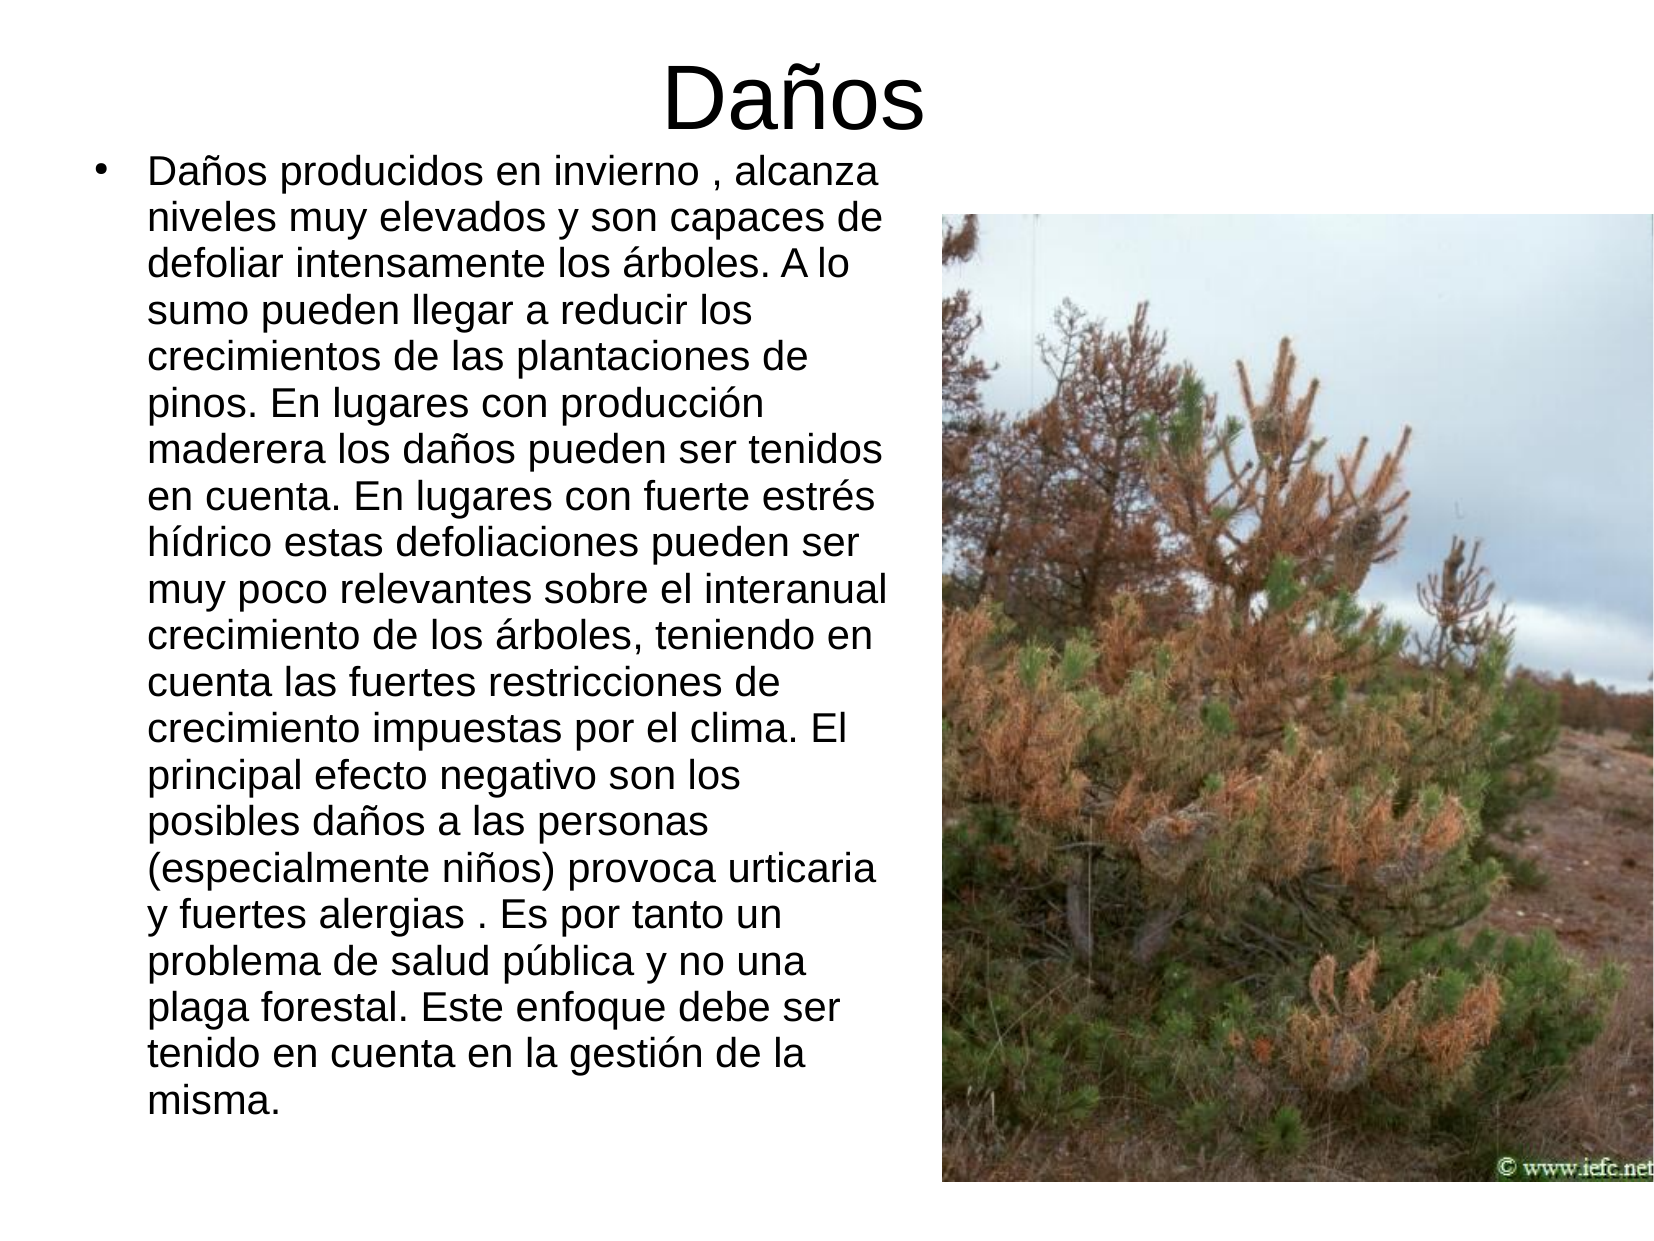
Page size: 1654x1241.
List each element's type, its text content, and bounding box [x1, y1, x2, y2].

picture [942, 214, 1654, 1182]
title Daños [75, 2, 1564, 195]
list Daños producidos en invierno , alcanza niveles muy elevados y son capaces de defoliar intensamente los árboles. A lo sumo pueden llegar a reducir los crecimientos de las plantaciones de pinos. En lugares con producción maderera los daños pueden ser tenidos en cuenta. En lugares con fuerte estrés hídrico estas defoliaciones pueden ser muy poco relevantes sobre el interanual crecimiento de los árboles, teniendo en cuenta las fuertes restricciones de crecimiento impuestas por el clima. El principal efecto negativo son los posibles daños a las personas (especialmente niños) provoca urticaria y fuertes alergias . Es por tanto un problema de salud pública y no una plaga forestal. Este enfoque debe ser tenido en cuenta en la gestión de la misma. [76, 147, 903, 1130]
